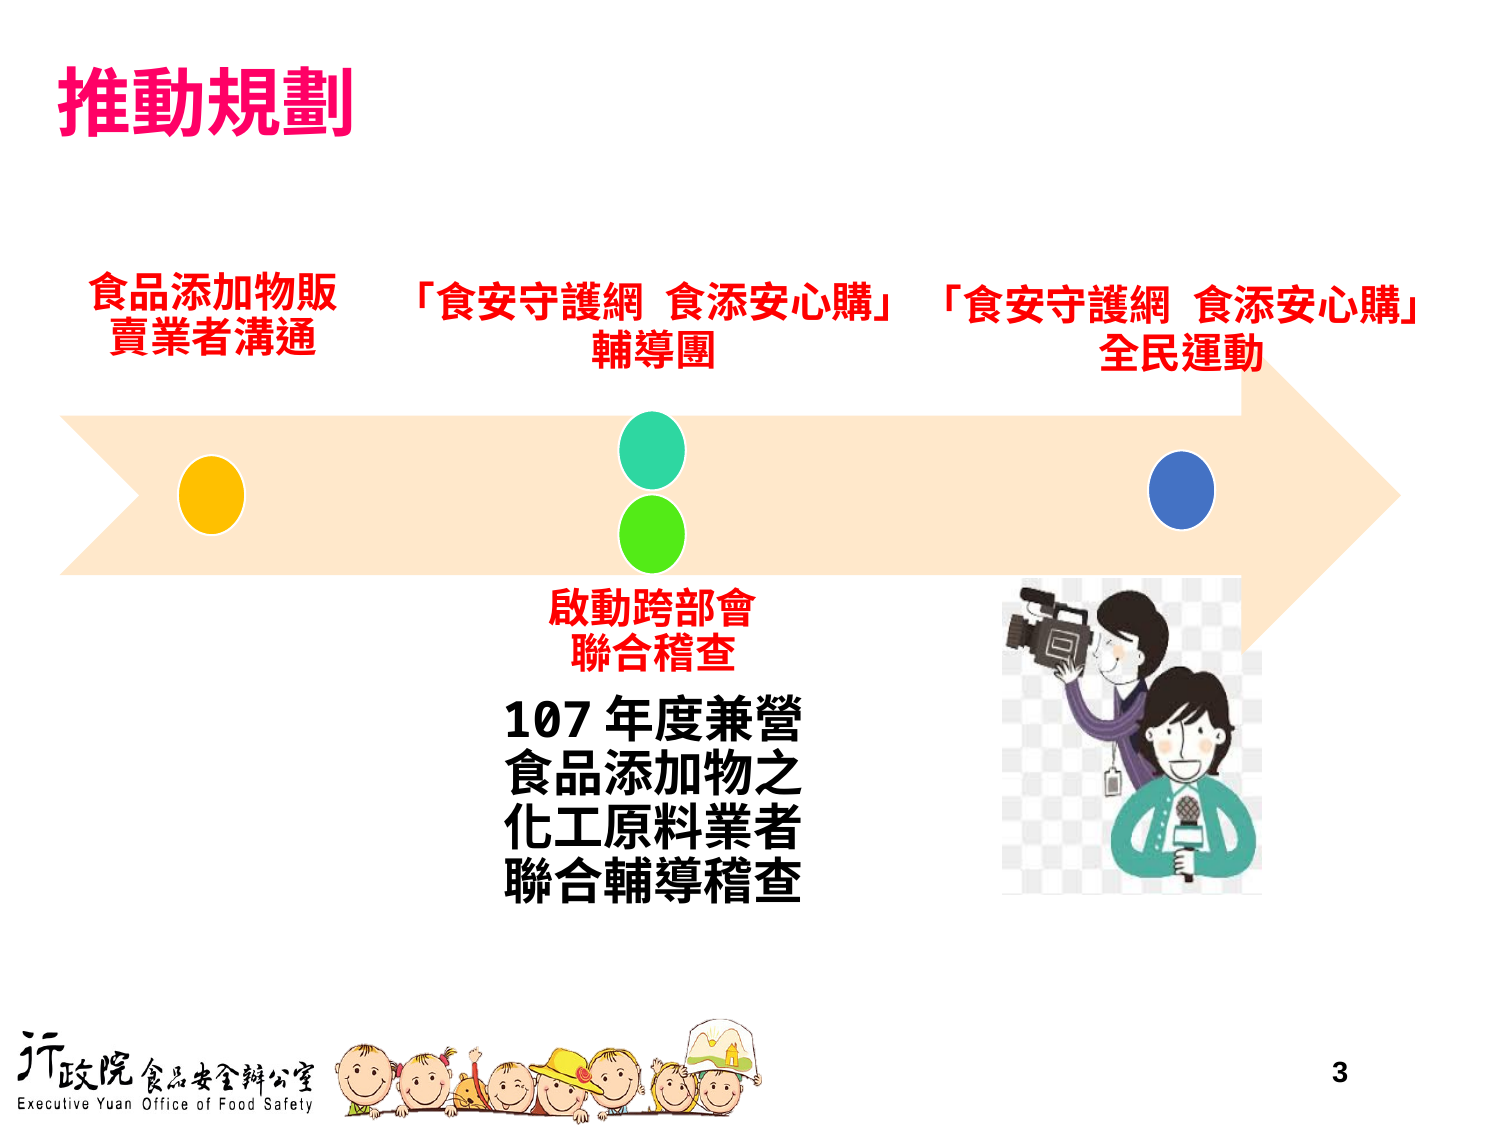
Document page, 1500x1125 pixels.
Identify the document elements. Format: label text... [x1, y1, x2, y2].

text_box [59, 398, 1401, 655]
text_box 3 [1316, 1041, 1397, 1102]
text_box 107年度兼營食品添加物之化工原料業者聯合輔導稽查 [464, 687, 842, 918]
picture [1002, 578, 1262, 895]
text_box 「食安守護網 食添安心購」 輔導團 [365, 184, 944, 398]
text_box 「食安守護網 食添安心購」 全民運動 [886, 274, 1477, 398]
text_box 食品添加物販賣業者溝通 [61, 196, 365, 386]
text_box 推動規劃 [41, 58, 557, 156]
text_box 啟動跨部會聯合稽查 [523, 564, 784, 682]
